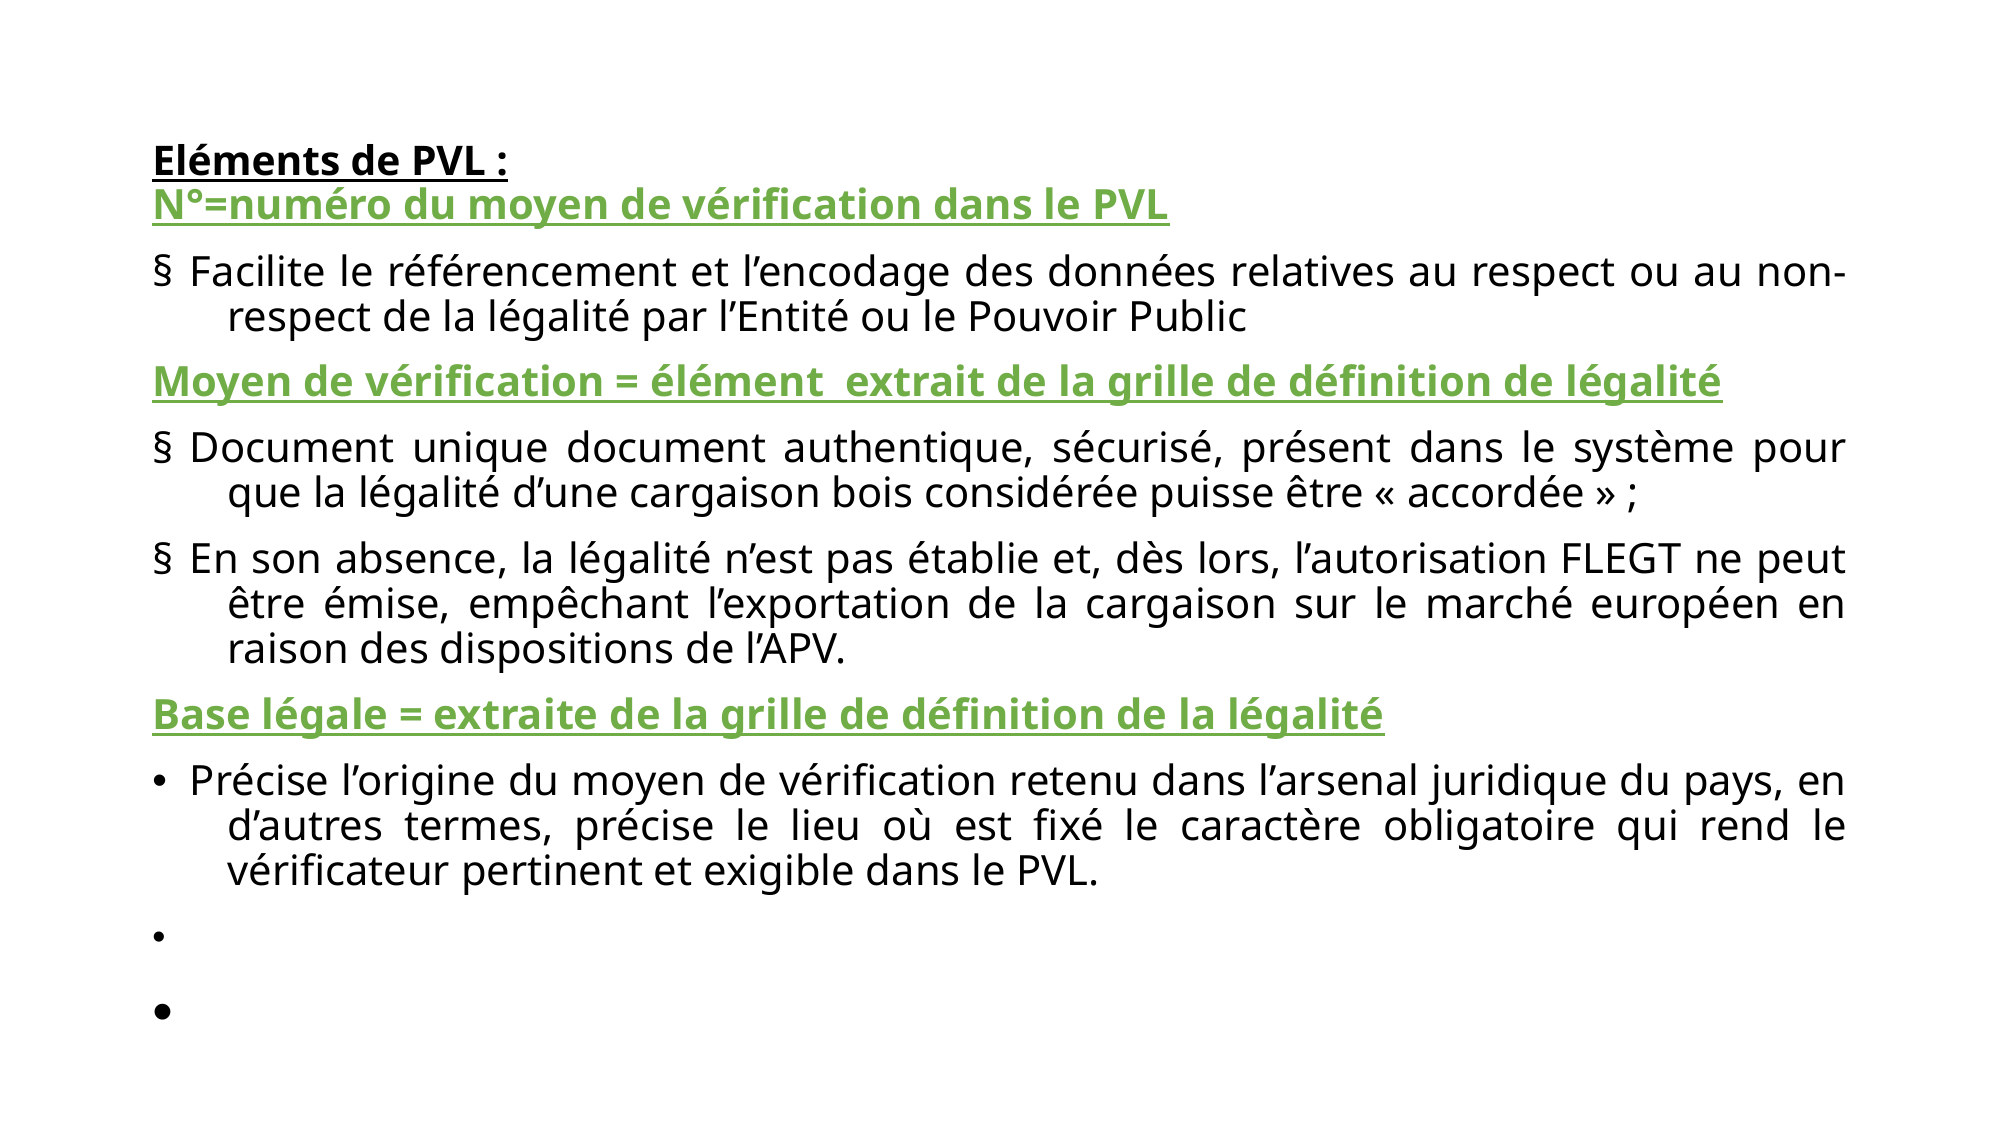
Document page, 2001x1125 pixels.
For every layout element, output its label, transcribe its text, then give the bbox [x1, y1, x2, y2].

title Eléments de PVL : [137, 132, 1863, 176]
list N°=numéro du moyen de vérification dans le PVL Facilite le référencement et l’encodage des données relatives au respect ou au non-respect de la légalité par l’Entité ou le Pouvoir Public Moyen de vérification = élément extrait de la grille de définition de légalité Document unique document authentique, sécurisé, présent dans le système pour que la légalité d’une cargaison bois considérée puisse être « accordée » ; En son absence, la légalité n’est pas établie et, dès lors, l’autorisation FLEGT ne peut être émise, empêchant l’exportation de la cargaison sur le marché européen en raison des dispositions de l’APV. Base légale = extraite de la grille de définition de la légalité Précise l’origine du moyen de vérification retenu dans l’arsenal juridique du pays, en d’autres termes, précise le lieu où est fixé le caractère obligatoire qui rend le vérificateur pertinent et exigible dans le PVL. [137, 176, 1863, 1014]
